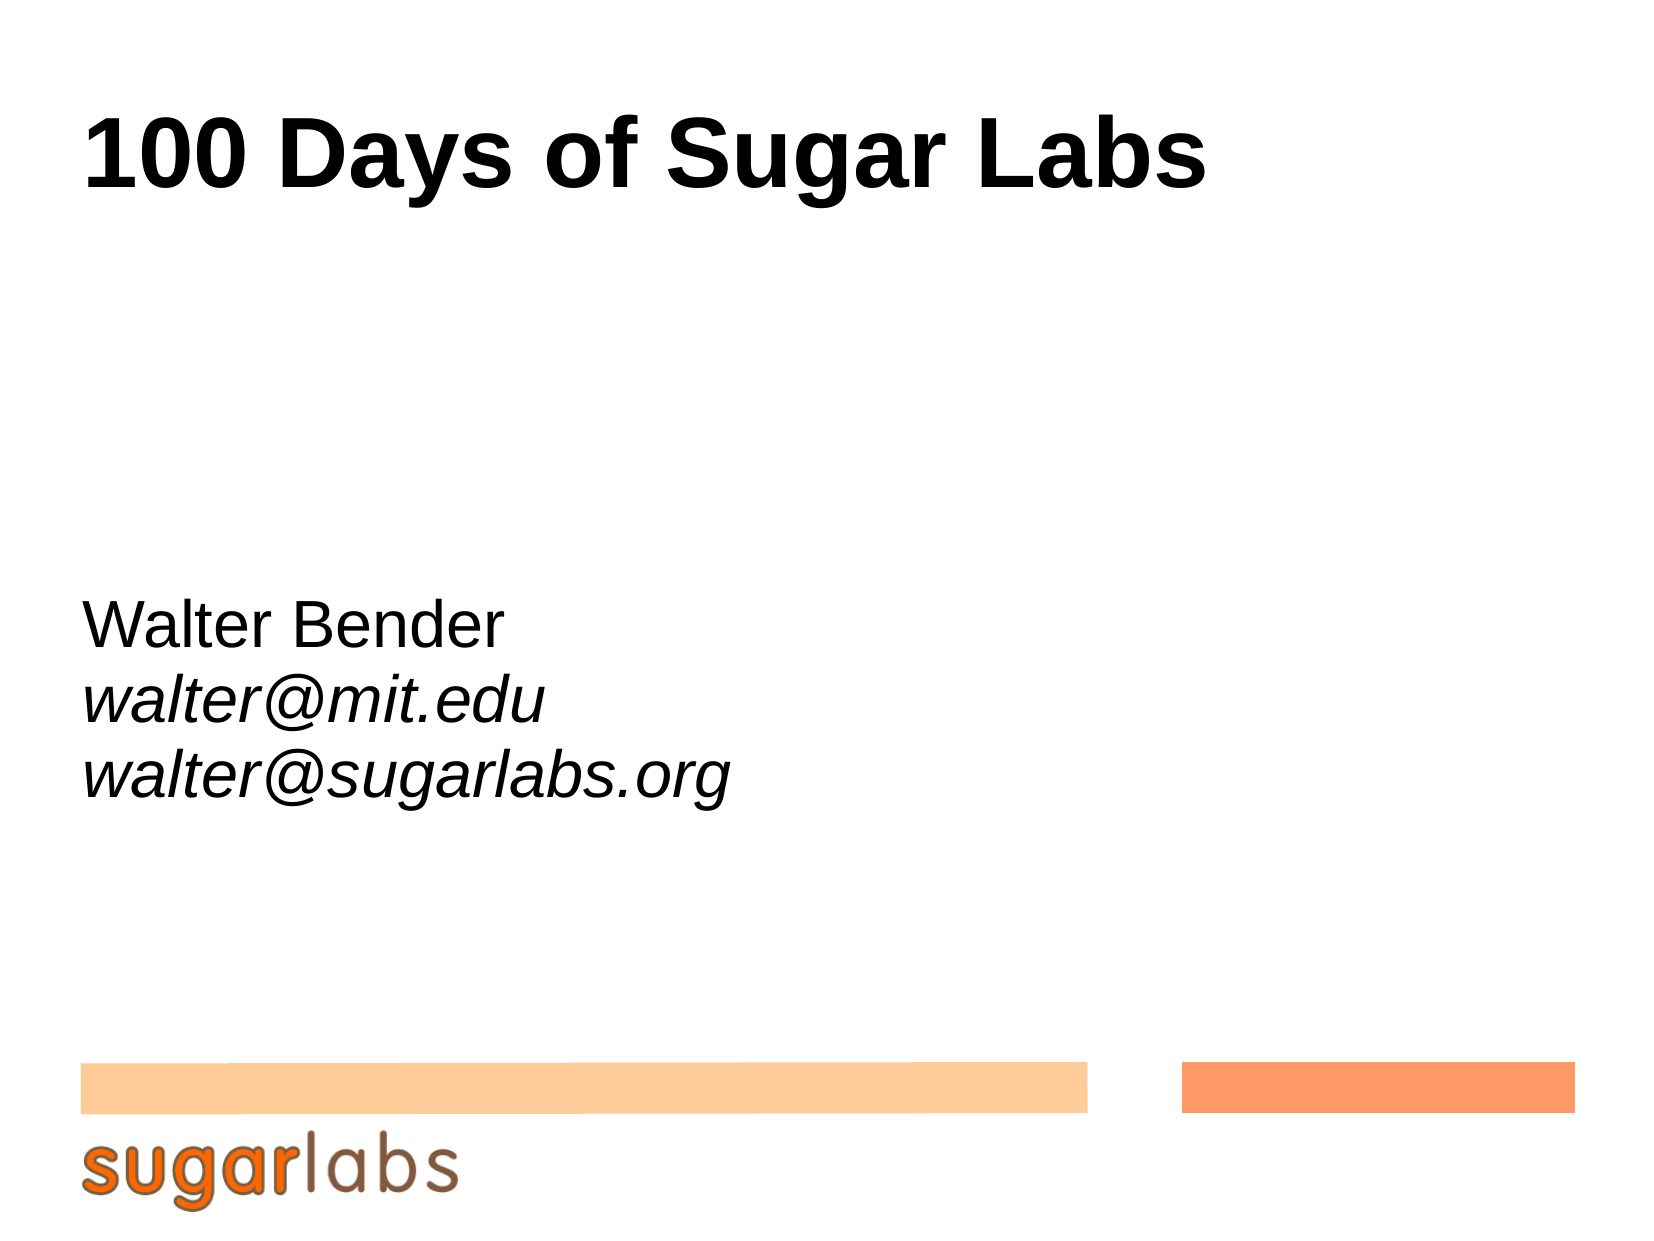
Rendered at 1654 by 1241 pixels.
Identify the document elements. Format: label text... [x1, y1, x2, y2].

subtitle Walter Bender walter@mit.edu walter@sugarlabs.org [82, 297, 1571, 1102]
title 100 Days of Sugar Labs [82, 49, 1571, 257]
picture [82, 1130, 458, 1212]
